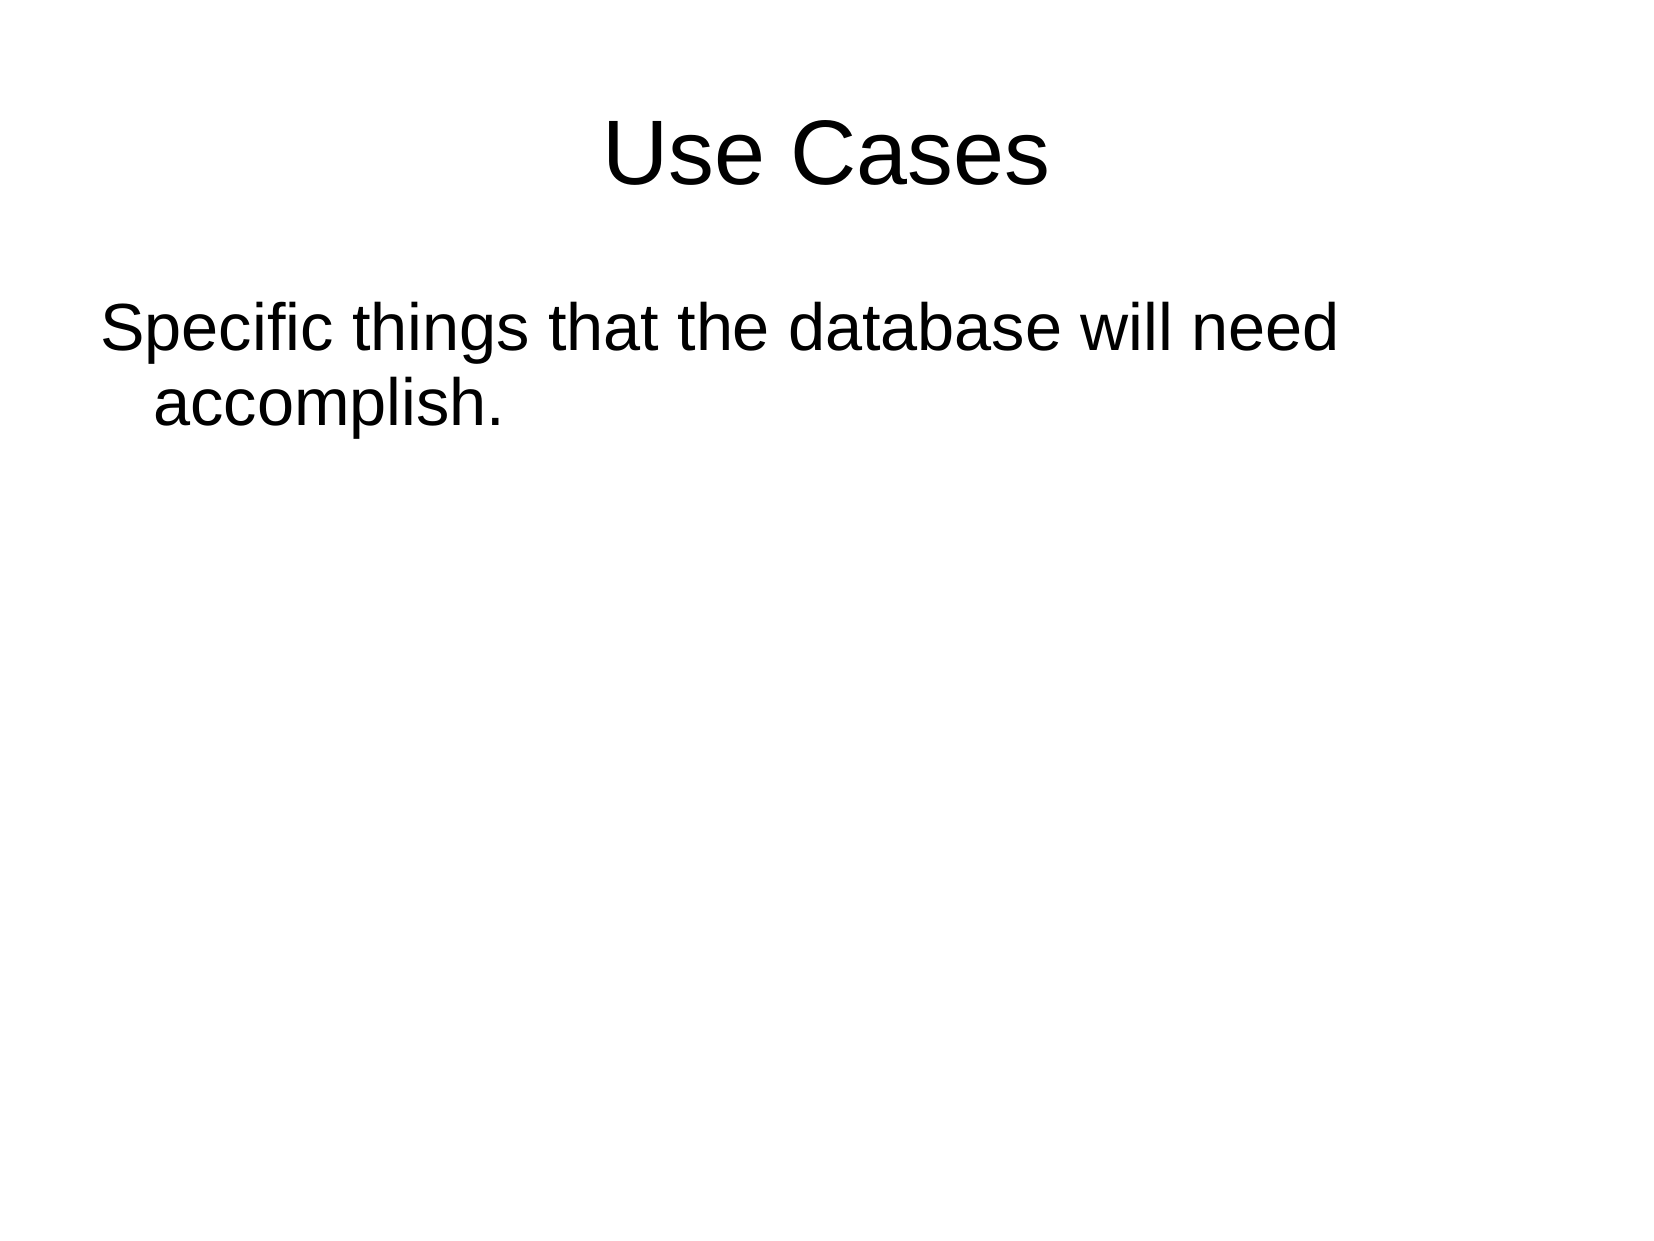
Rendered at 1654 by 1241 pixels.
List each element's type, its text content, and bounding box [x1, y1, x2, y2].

list Specific things that the database will need accomplish. [82, 290, 1571, 1109]
title Use Cases [82, 49, 1571, 257]
